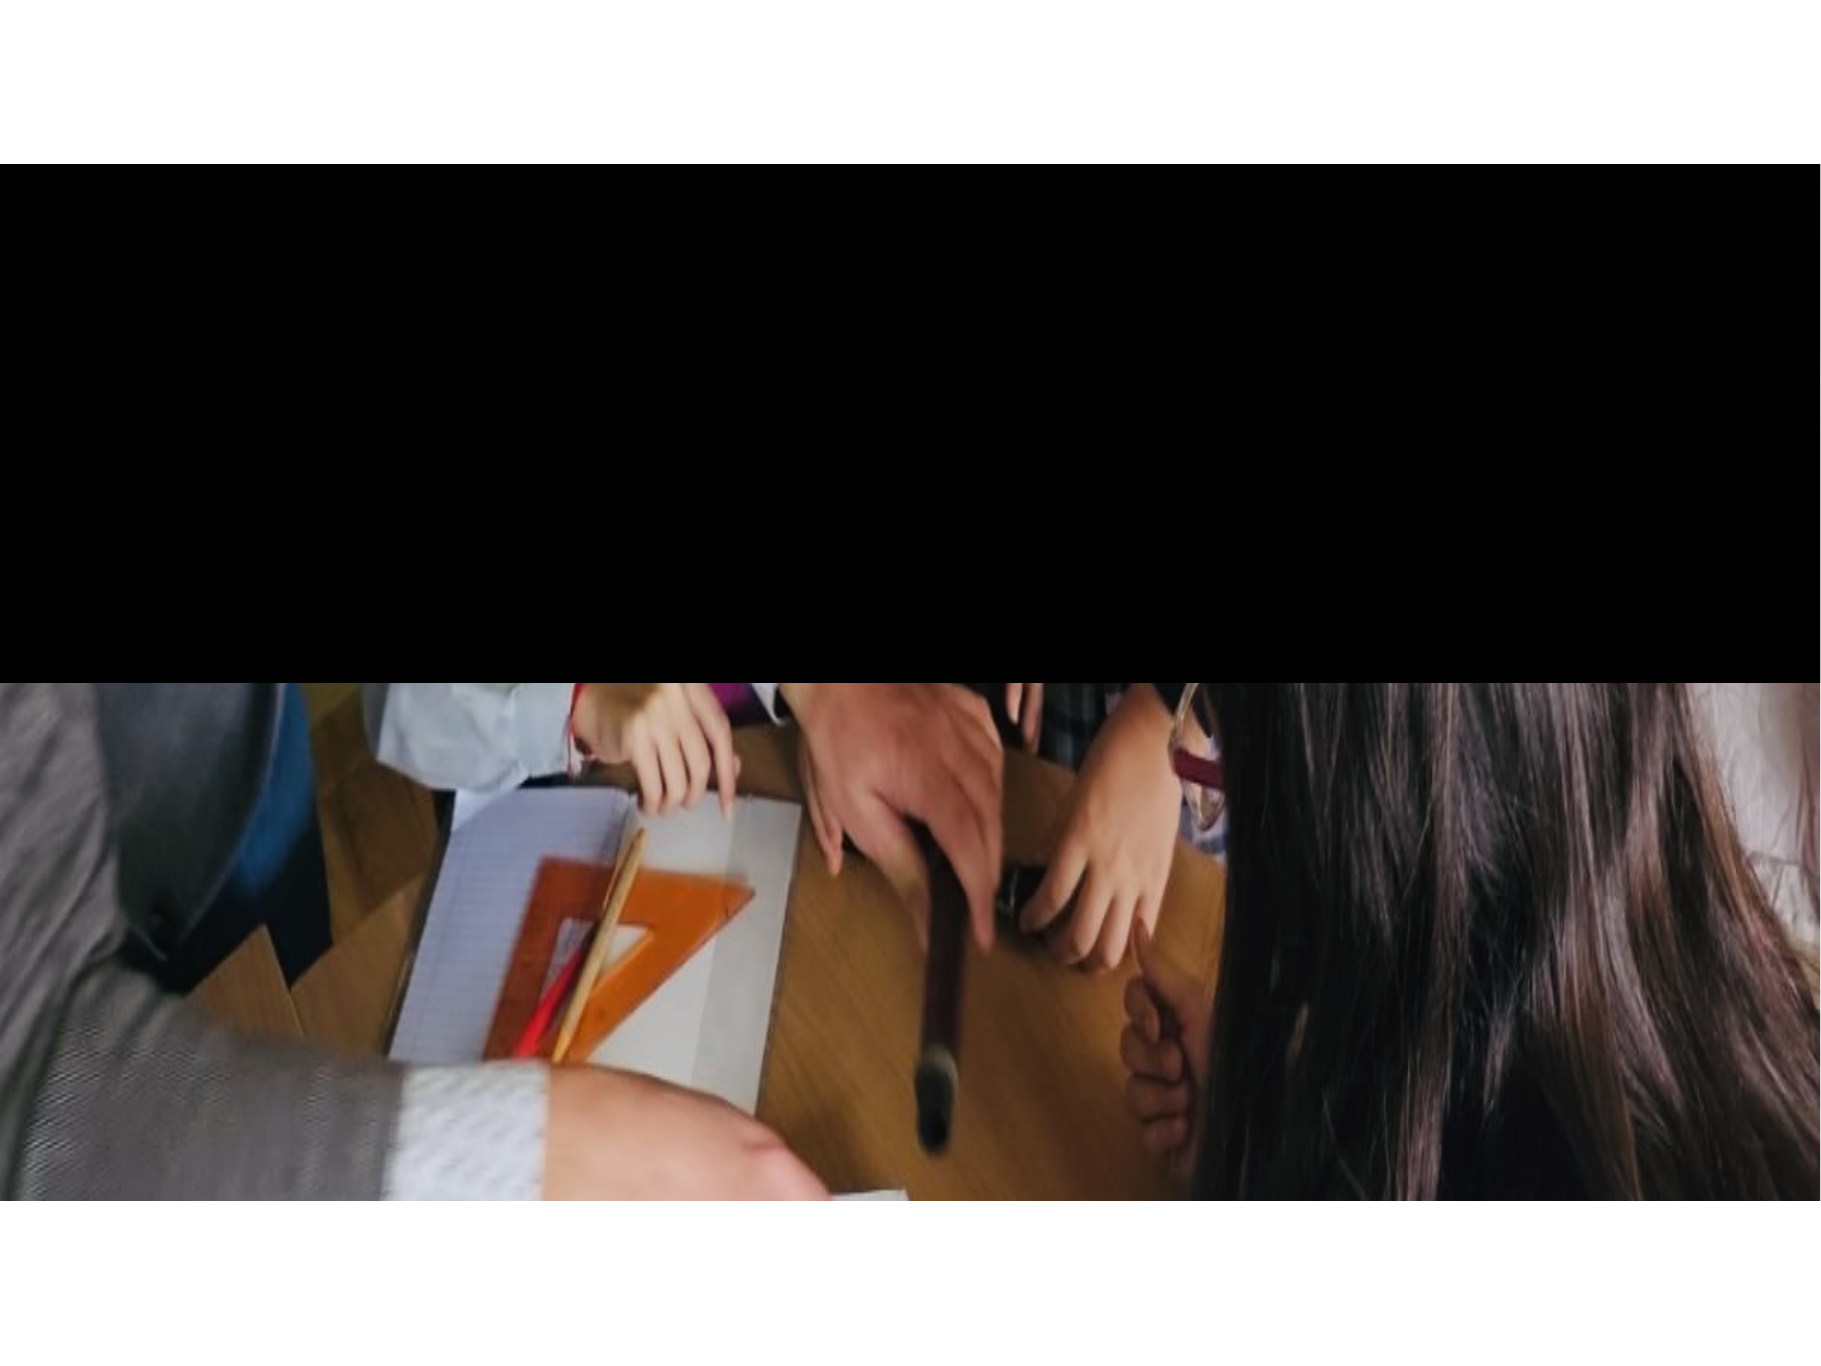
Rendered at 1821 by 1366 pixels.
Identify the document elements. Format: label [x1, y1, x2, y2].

picture [0, 683, 1821, 1201]
text_box [0, 164, 1821, 683]
